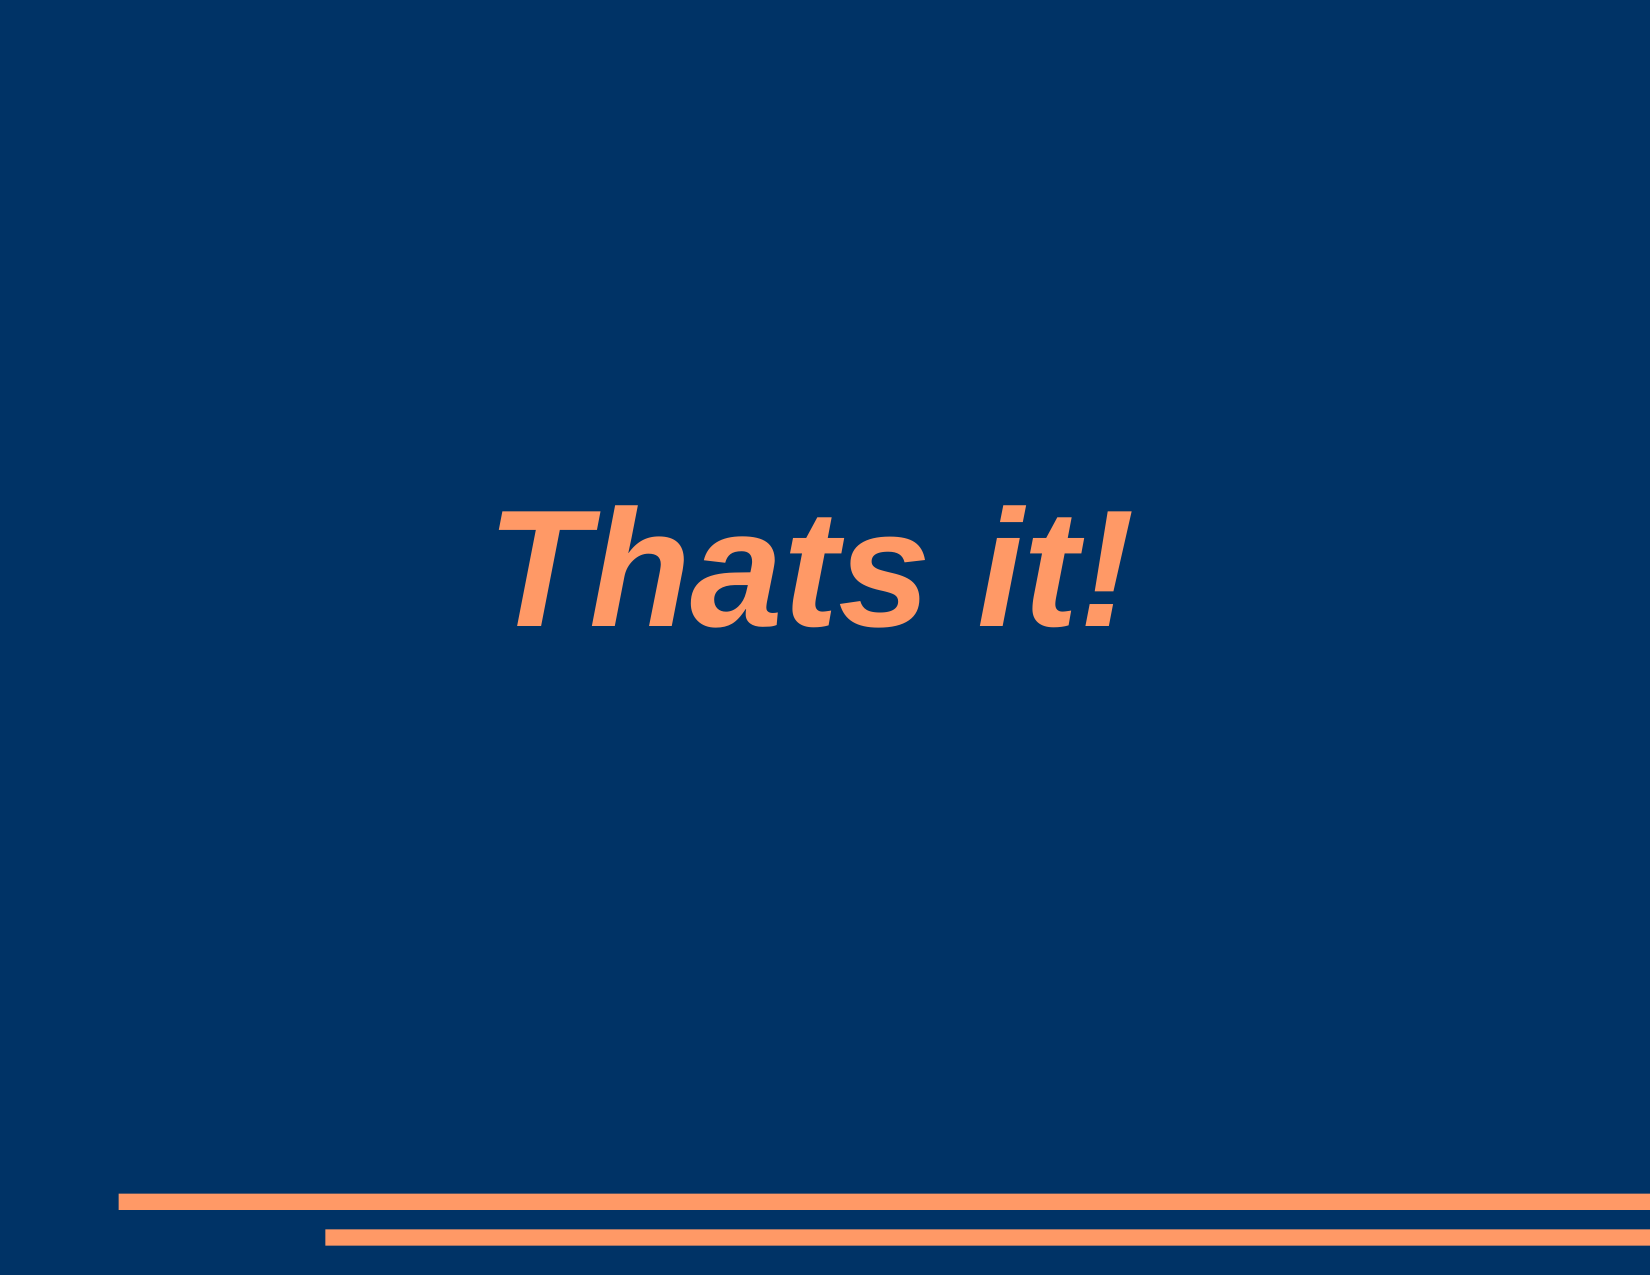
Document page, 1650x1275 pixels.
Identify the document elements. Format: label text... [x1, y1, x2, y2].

title Thats it! [487, 461, 1650, 676]
